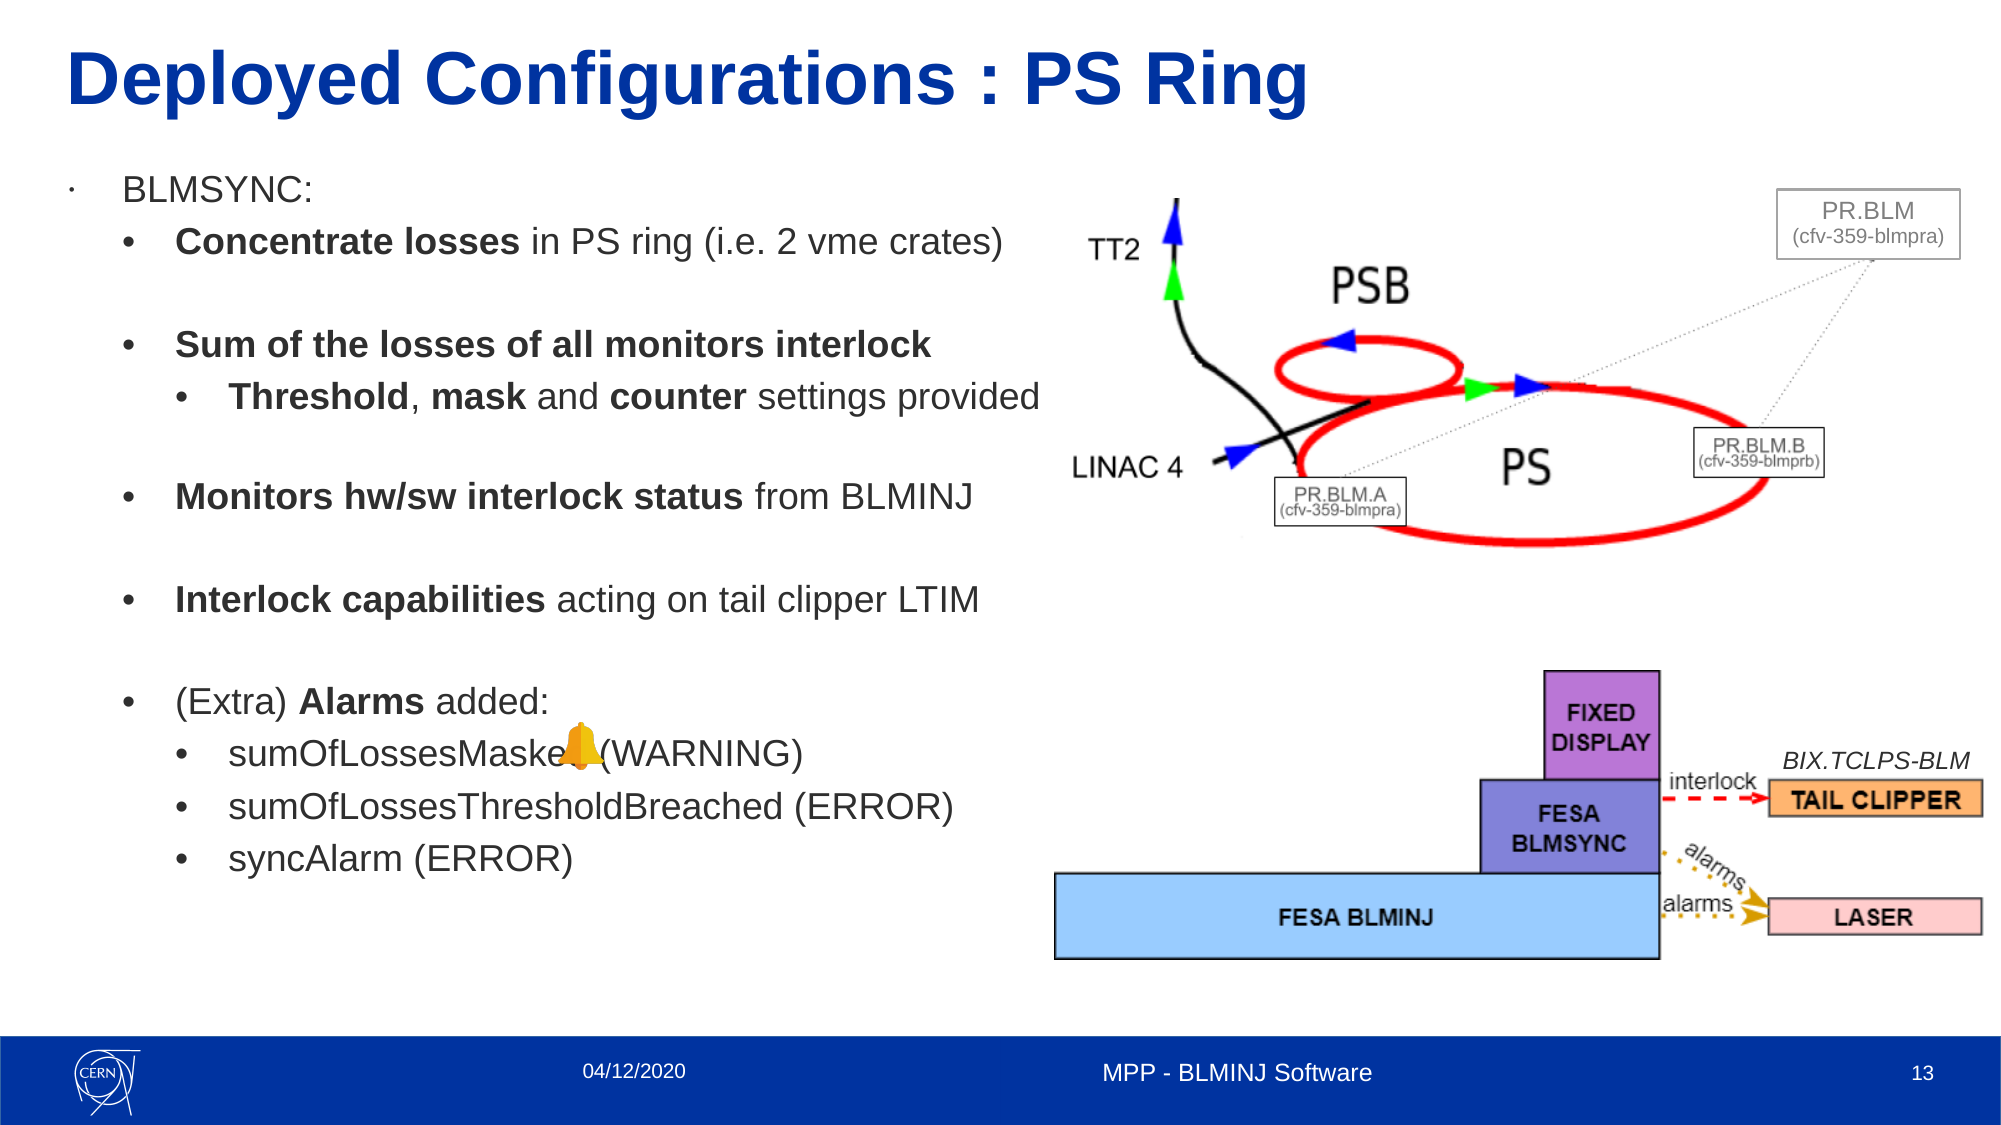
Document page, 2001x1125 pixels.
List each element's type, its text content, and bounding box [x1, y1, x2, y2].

picture [1172, 670, 1985, 960]
slide_number 04/12/2020 [571, 1041, 686, 1102]
picture [1172, 198, 1894, 555]
picture [1, 1037, 2000, 1125]
title Deployed Configurations : PS Ring [66, 44, 1934, 135]
list BLMSYNC: Concentrate losses in PS ring (i.e. 2 vme crates) Sum of the losses of all monitors interlock Threshold, mask and counter settings provided Monitors hw/sw interlock status from BLMINJ Interlock capabilities acting on tail clipper LTIM (Extra) Alarms added: sumOfLossesMasked (WARNING) sumOfLossesThresholdBreached (ERROR) syncAlarm (ERROR) [66, 135, 1172, 962]
footer MPP - BLMINJ Software [698, 1042, 1777, 1103]
picture [556, 722, 606, 773]
slide_number 13 [1822, 1042, 1935, 1103]
text_box PR.BLM (cfv-359-blmpra) [1776, 189, 1960, 260]
text_box BIX.TCLPS-BLM [1767, 739, 2001, 790]
